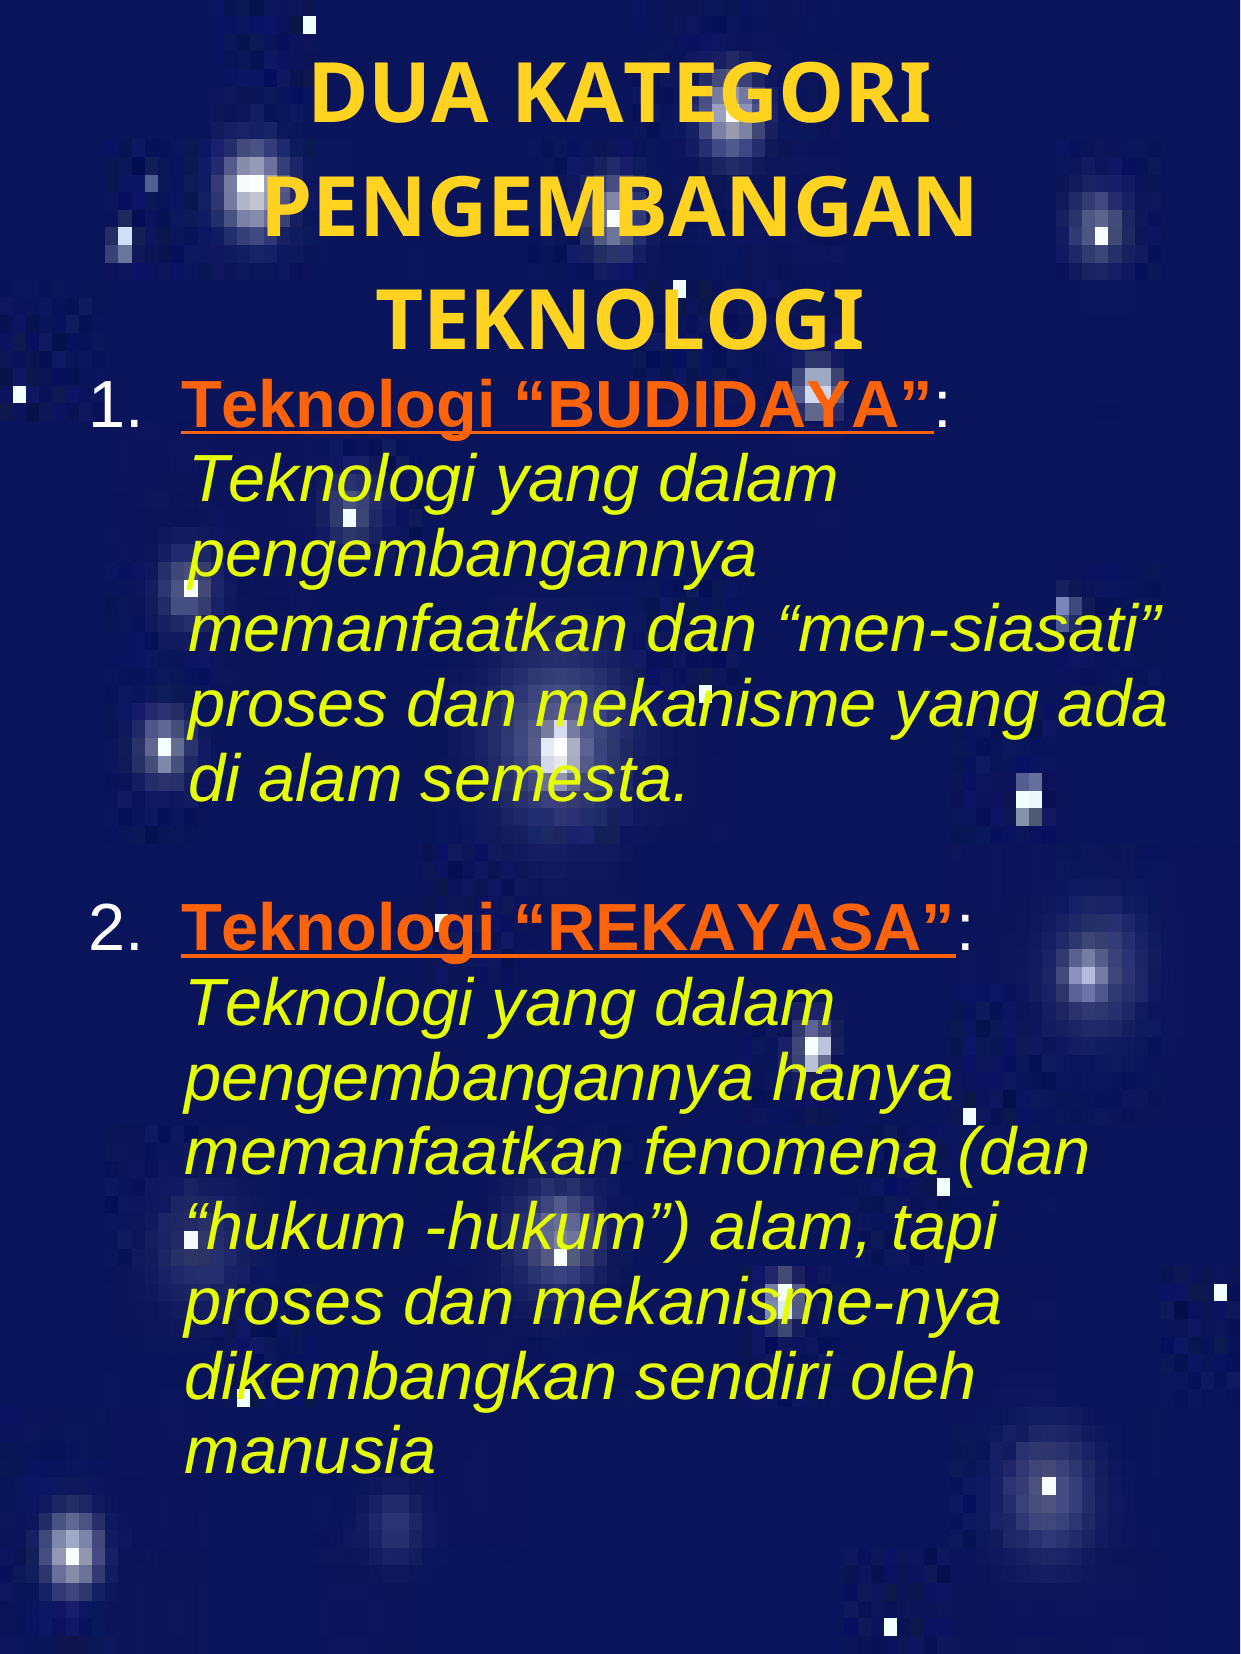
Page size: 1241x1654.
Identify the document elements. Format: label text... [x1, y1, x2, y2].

subtitle 1. Teknologi “BUDIDAYA”: Teknologi yang dalam pengembangannya memanfaatkan dan “men-siasati” proses dan mekanisme yang ada di alam semesta. 2. Teknologi “REKAYASA”: Teknologi yang dalam pengembangannya hanya memanfaatkan fenomena (dan “hukum -hukum”) alam, tapi proses dan mekanisme-nya dikembangkan sendiri oleh manusia [88, 366, 1179, 1489]
title DUA KATEGORI PENGEMBANGAN TEKNOLOGI [62, 0, 1179, 409]
picture [0, 0, 1241, 1654]
